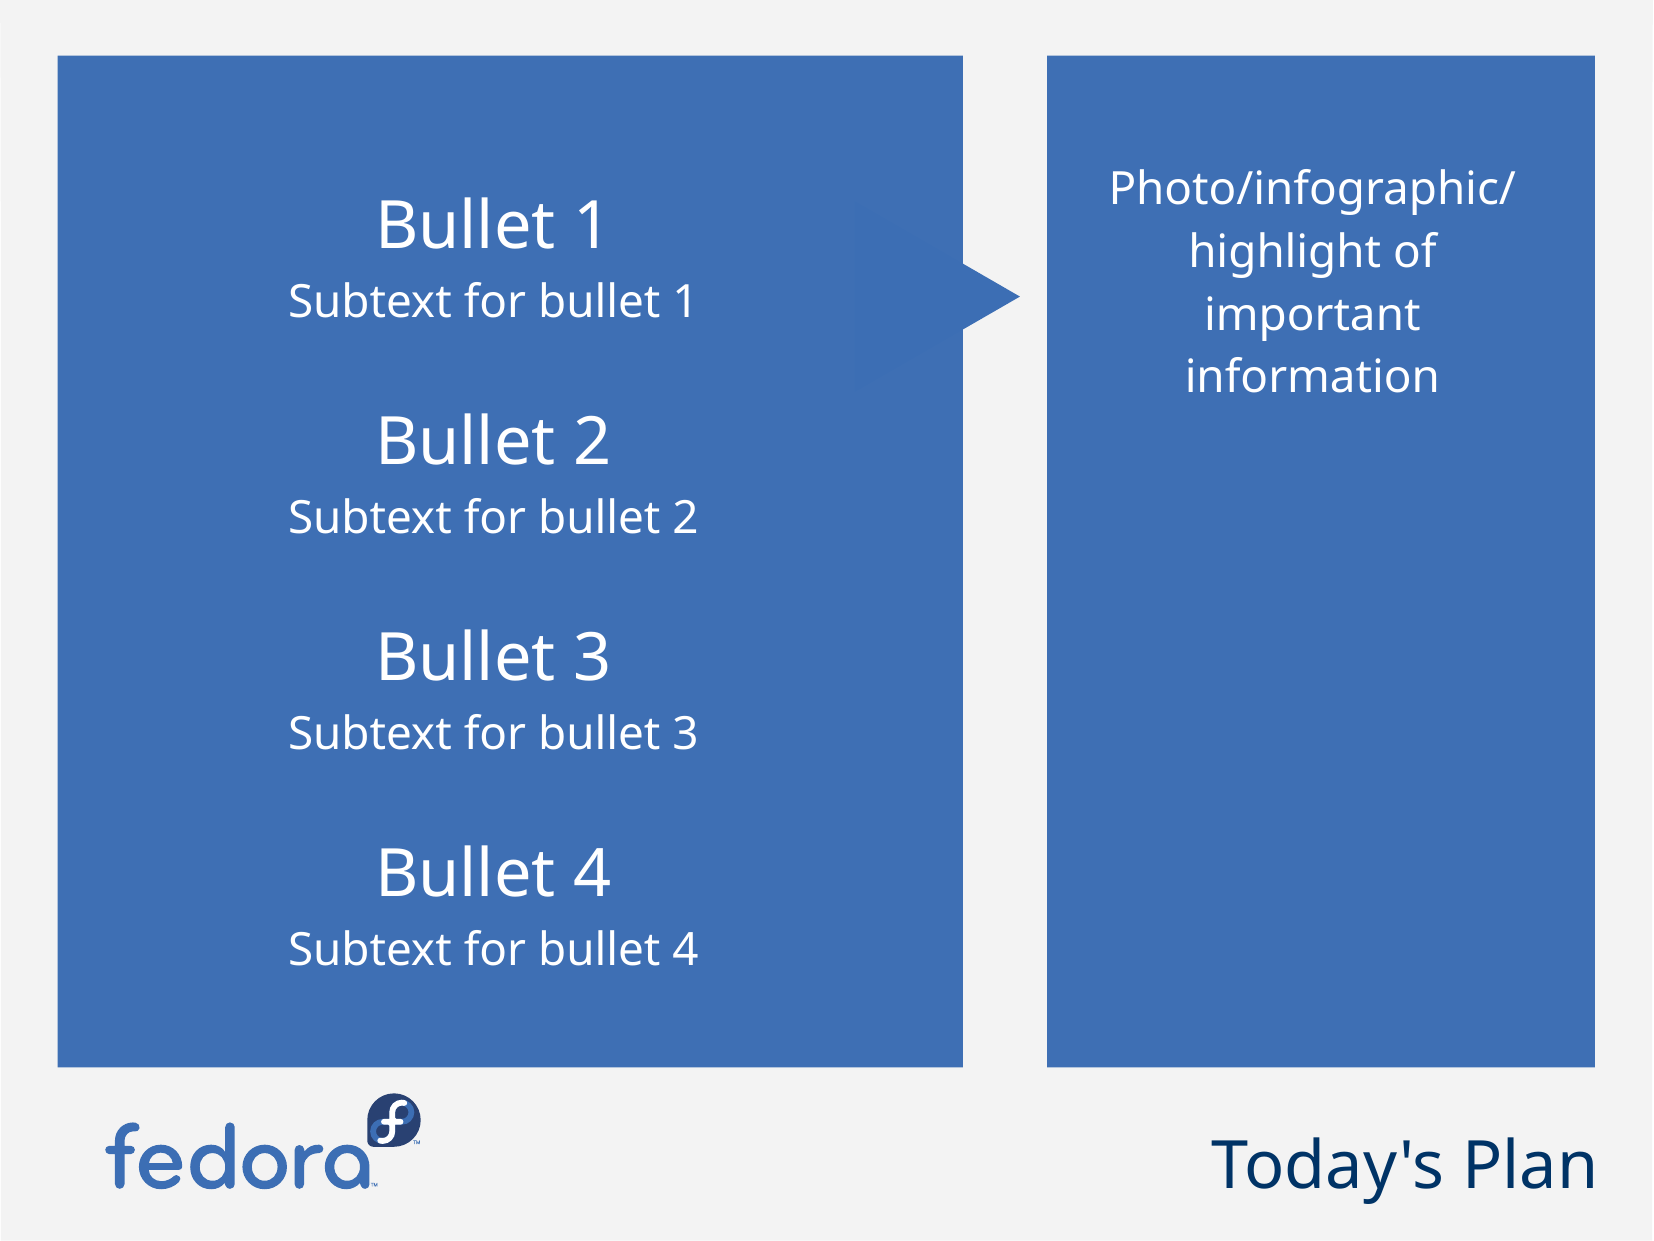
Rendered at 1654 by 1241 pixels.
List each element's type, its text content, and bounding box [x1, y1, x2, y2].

text_box Today's Plan [953, 1109, 1614, 1207]
text_box Bullet 1 Subtext for bullet 1 Bullet 2 Subtext for bullet 2 Bullet 3 Subtext for bullet 3 Bullet 4 Subtext for bullet 4 [110, 170, 876, 1013]
text_box Photo/infographic/ highlight of important information [1065, 148, 1561, 451]
picture [60, 1048, 466, 1235]
